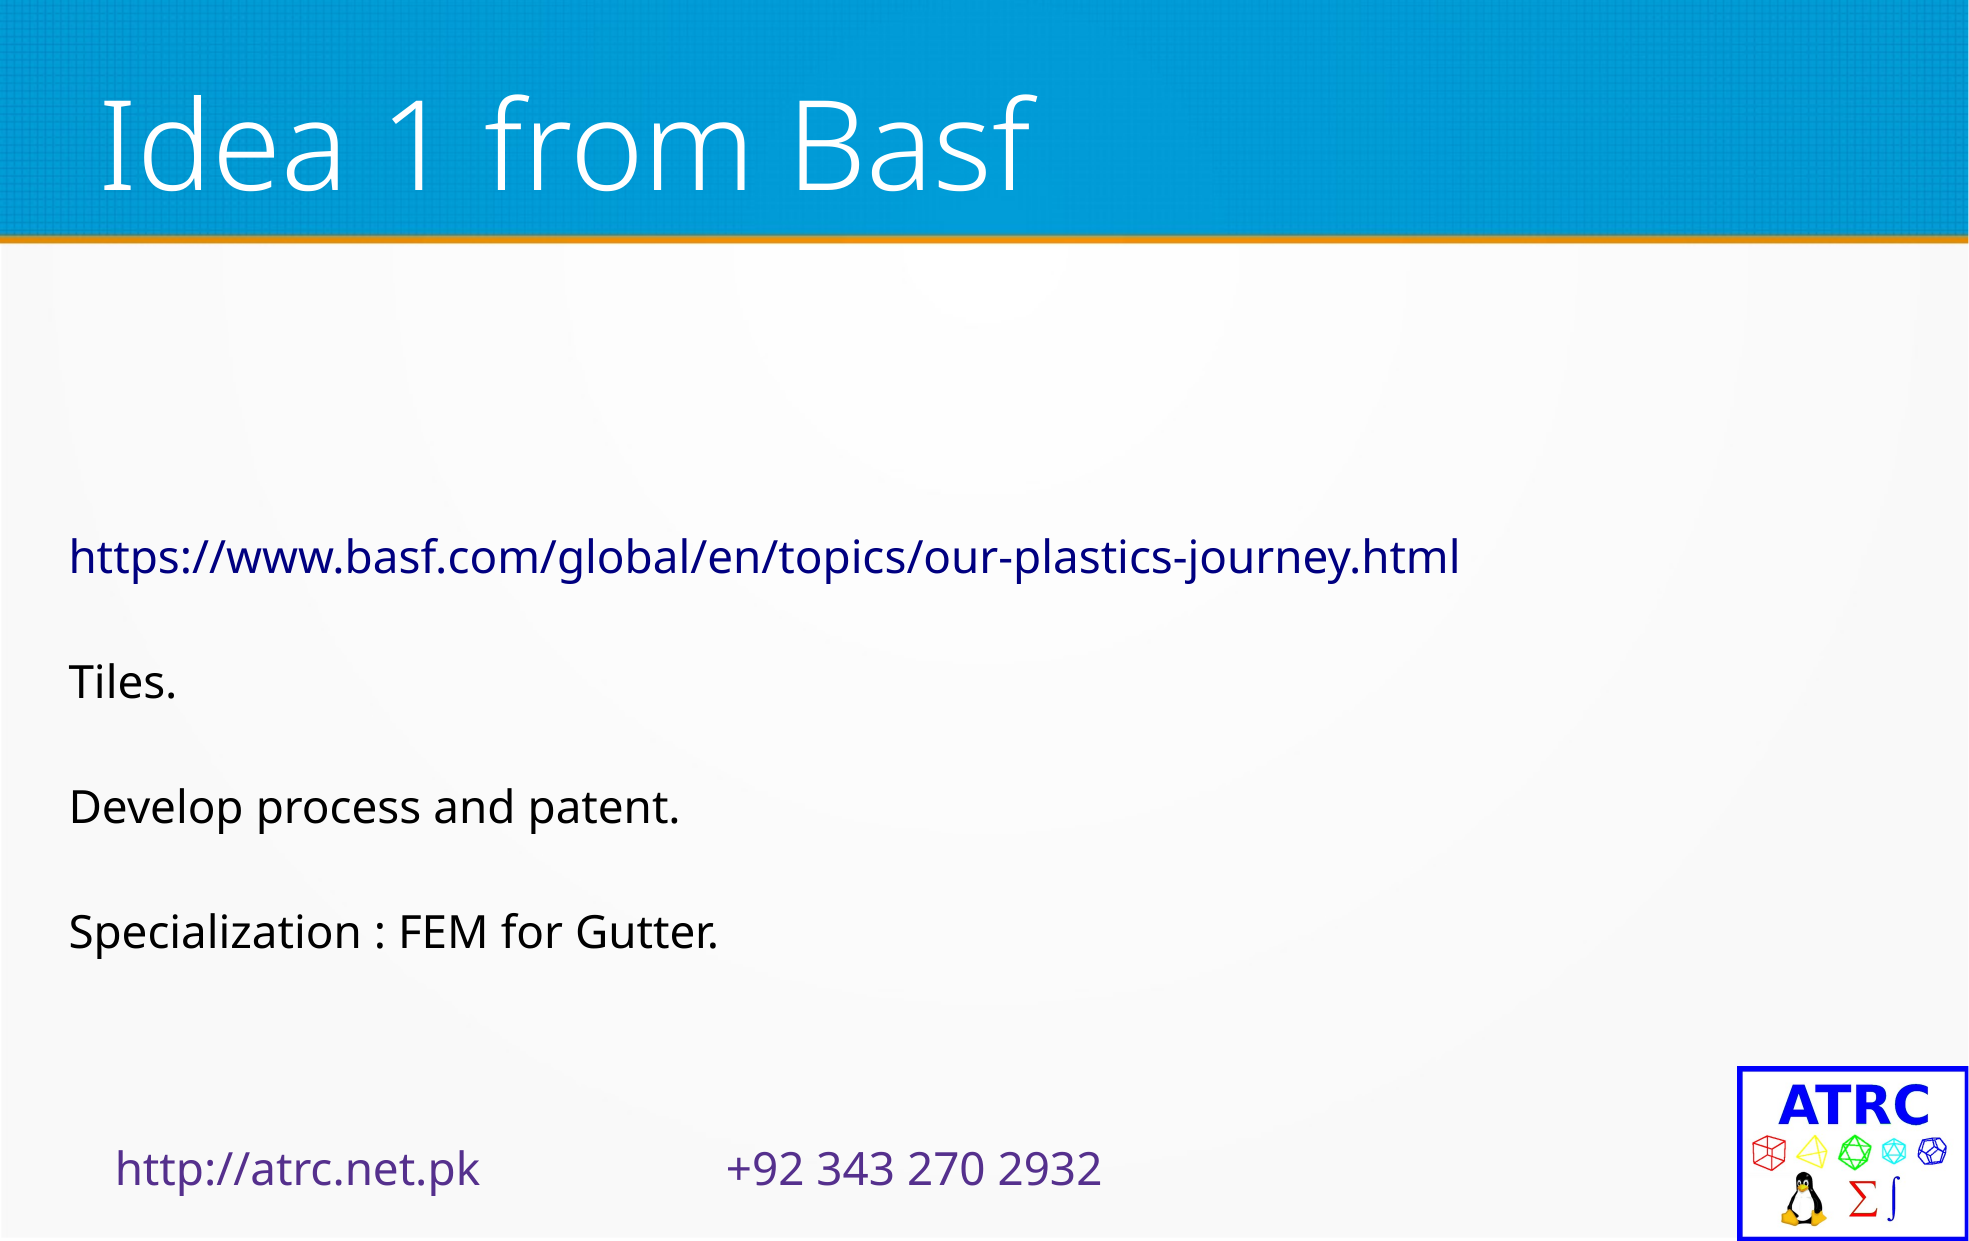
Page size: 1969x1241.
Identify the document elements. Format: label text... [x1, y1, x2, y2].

picture [0, 233, 1969, 1241]
title Idea 1 from Basf [98, 19, 1870, 227]
text_box https://www.basf.com/global/en/topics/our-plastics-journey.html Tiles. Develop process and patent. Specialization : FEM for Gutter. [62, 302, 1906, 1186]
